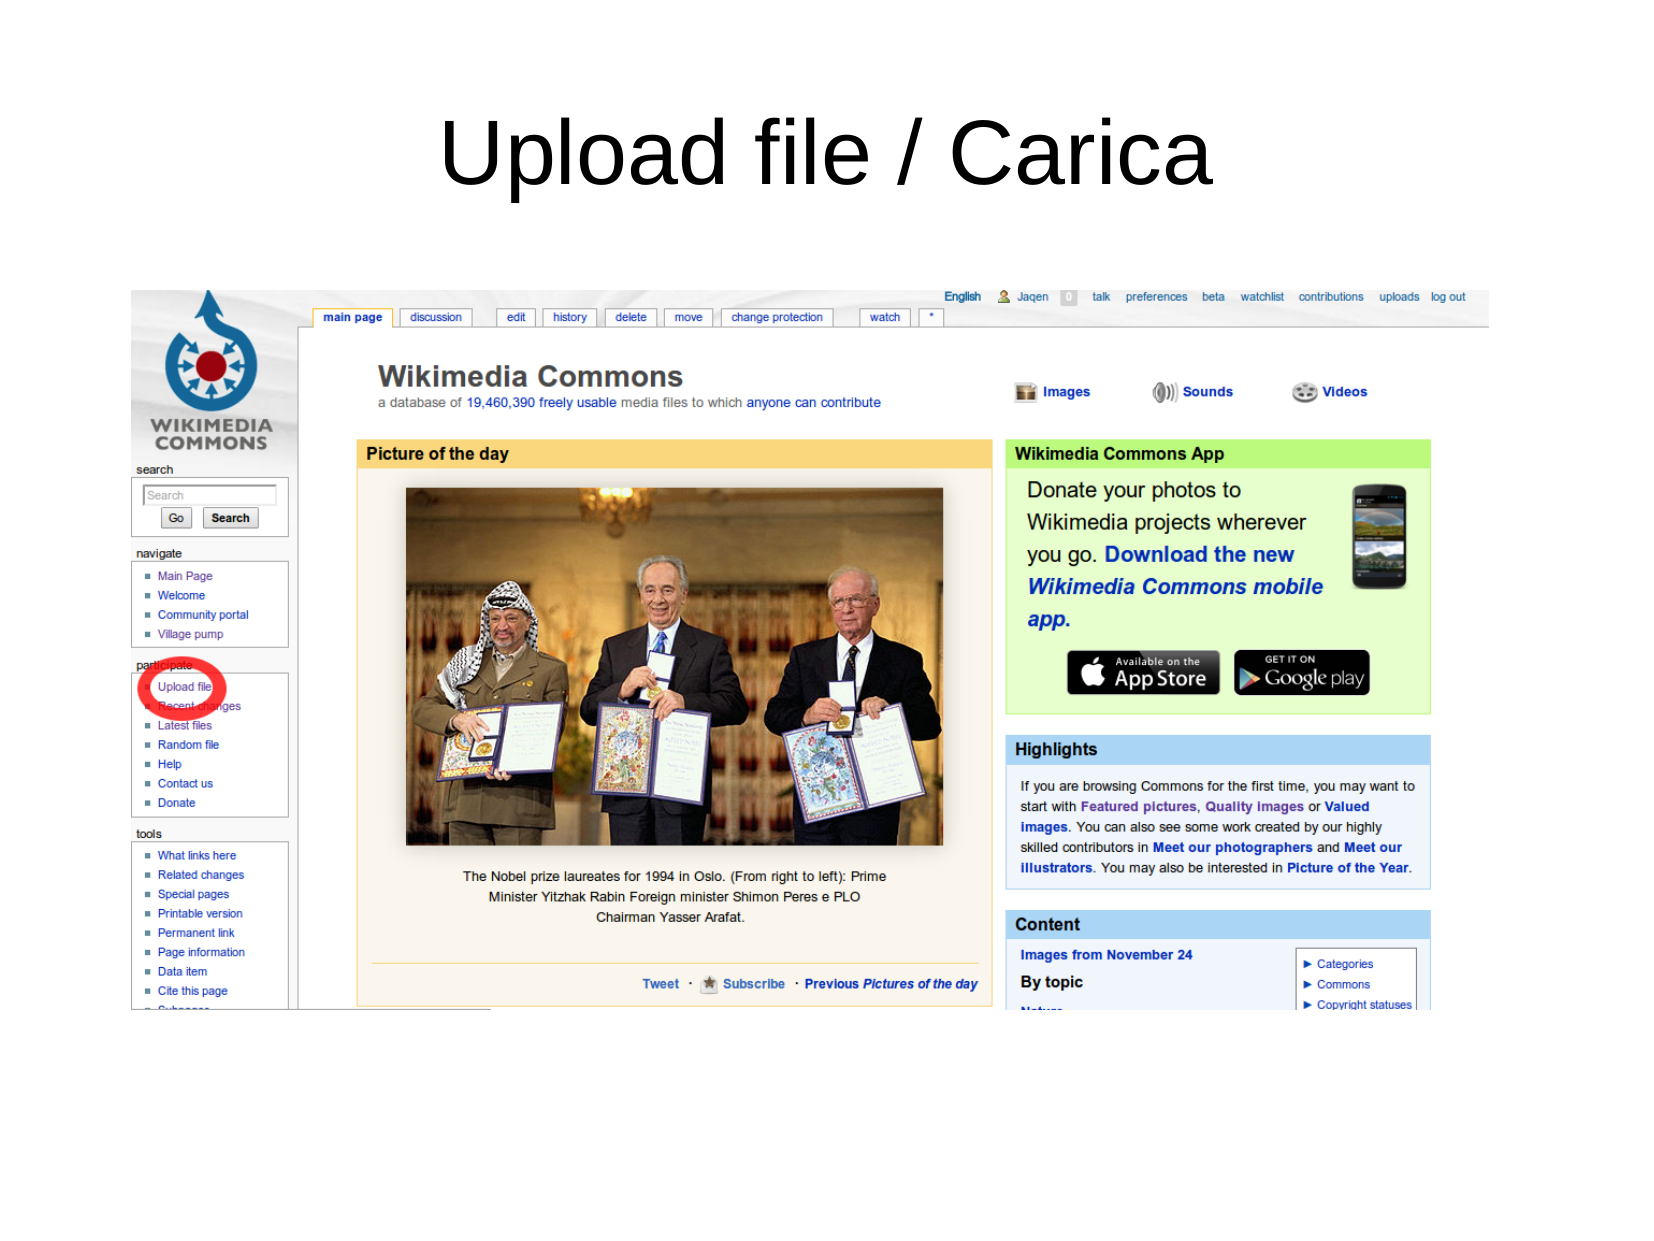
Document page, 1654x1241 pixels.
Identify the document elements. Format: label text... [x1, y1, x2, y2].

picture [131, 290, 1489, 1010]
title Upload file / Carica [82, 49, 1571, 257]
